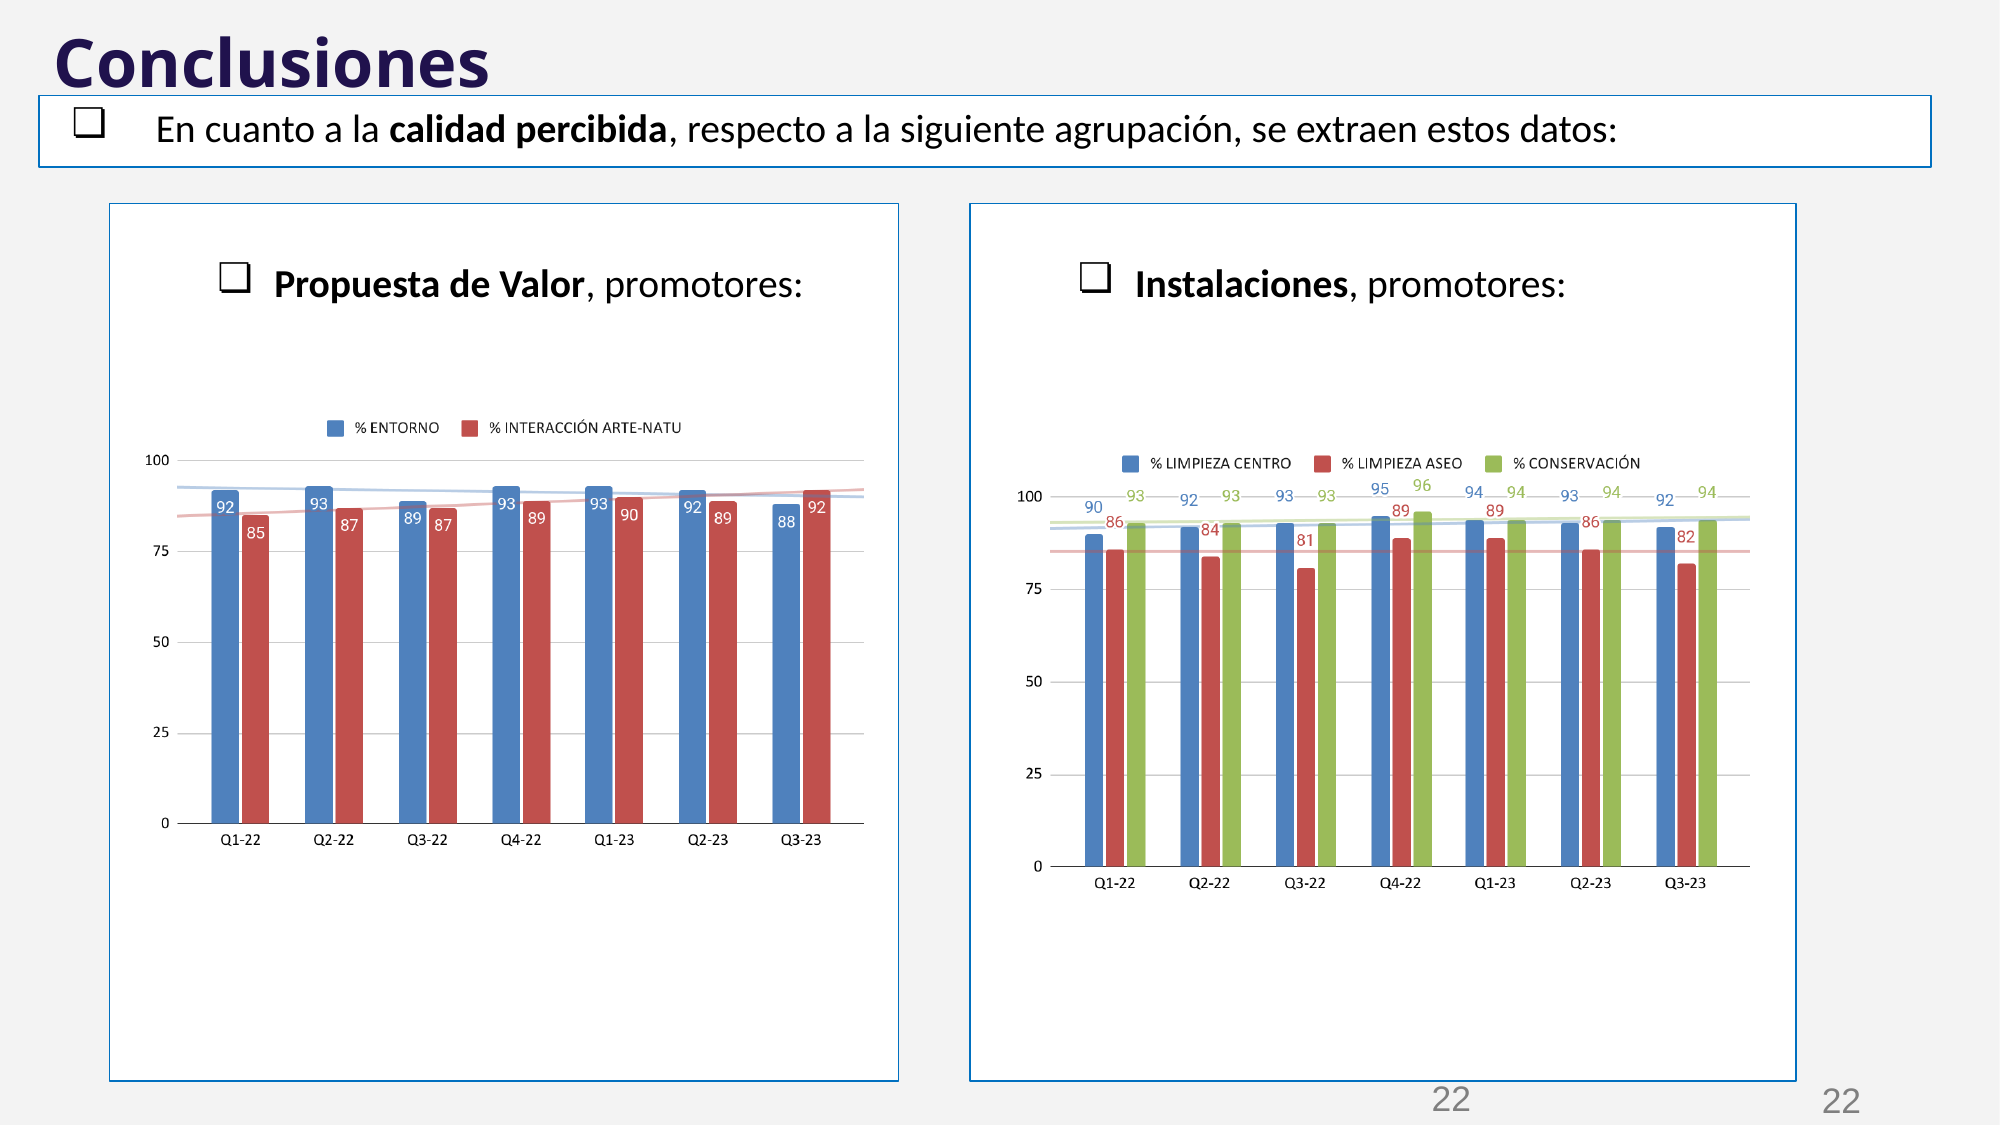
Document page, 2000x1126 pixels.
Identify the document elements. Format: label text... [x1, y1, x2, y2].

text_box Propuesta de Valor, promotores: [109, 203, 899, 1082]
picture [120, 396, 888, 872]
text_box <number> [1413, 1067, 1881, 1126]
text_box Conclusiones [53, 0, 1946, 124]
text_box Instalaciones, promotores: [970, 203, 1796, 1082]
picture [992, 431, 1774, 916]
text_box En cuanto a la calidad percibida, respecto a la siguiente agrupación, se extraen estos datos: [38, 95, 1931, 168]
